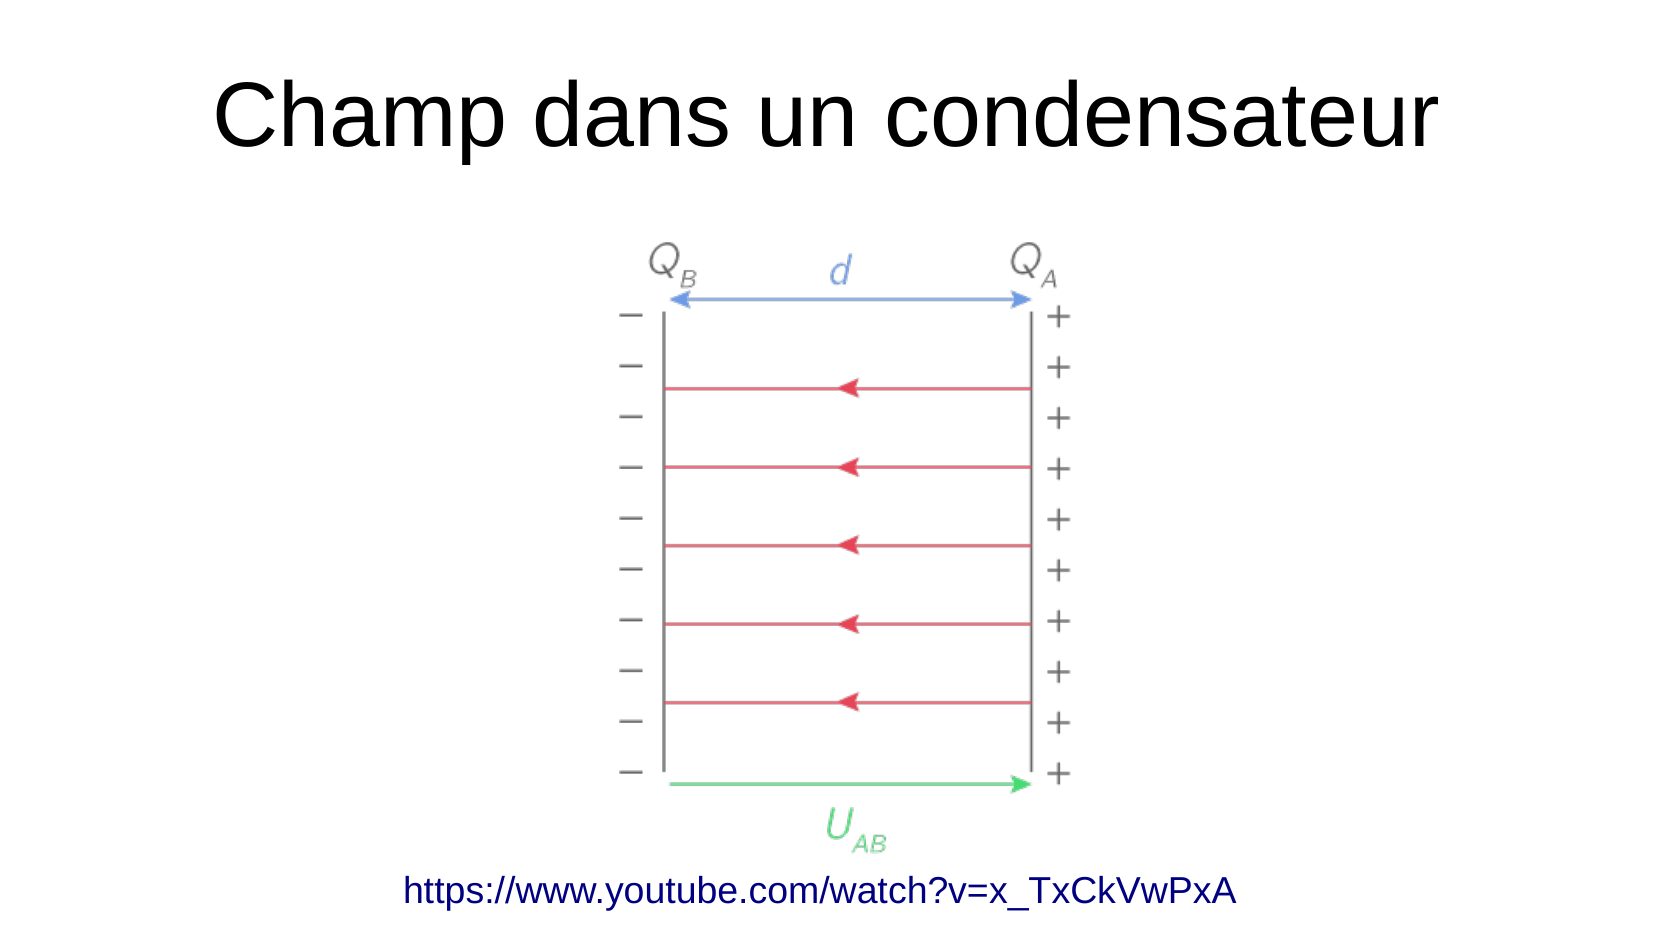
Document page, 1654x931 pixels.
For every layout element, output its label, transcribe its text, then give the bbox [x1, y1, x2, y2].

picture [581, 232, 1111, 862]
text_box https://www.youtube.com/watch?v=x_TxCkVwPxA [388, 862, 1252, 931]
title Champ dans un condensateur [82, 37, 1571, 193]
